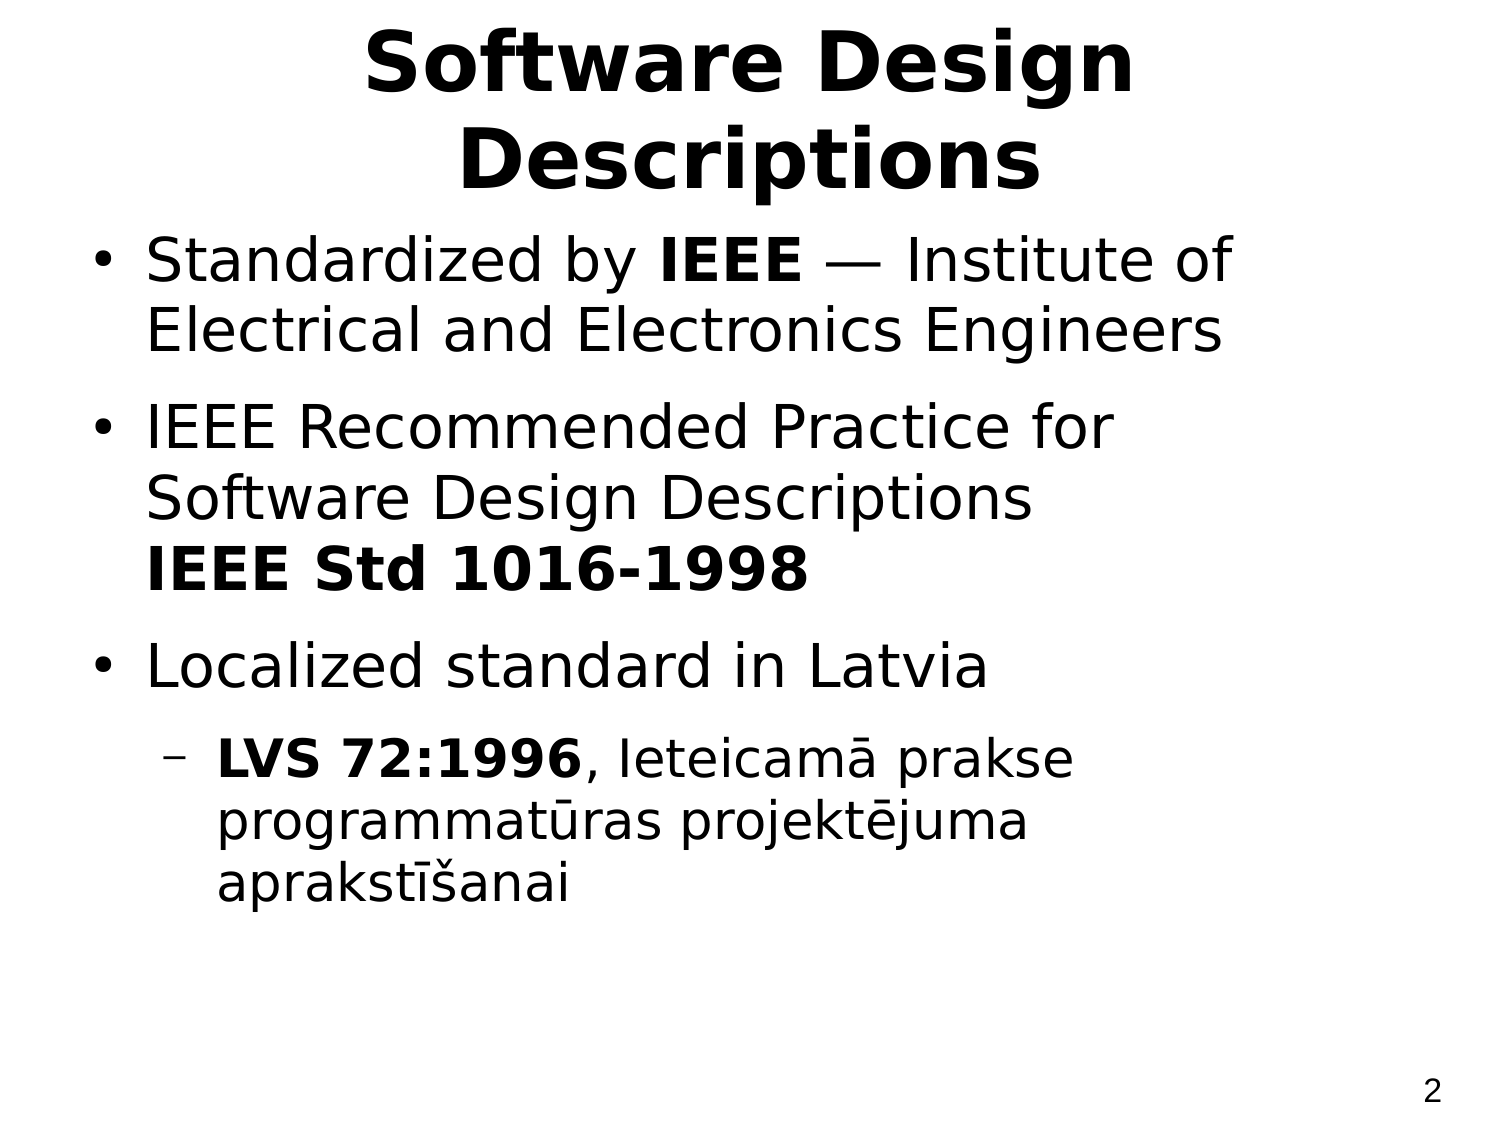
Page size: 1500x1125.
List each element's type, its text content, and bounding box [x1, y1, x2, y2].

title Software Design Descriptions [75, 13, 1425, 208]
list Standardized by IEEE — Institute of Electrical and Electronics Engineers IEEE Recommended Practice for Software Design Descriptions IEEE Std 1016-1998 Localized standard in Latvia LVS 72:1996, Ieteicamā prakse programmatūras projektējuma aprakstīšanai [75, 224, 1395, 1075]
